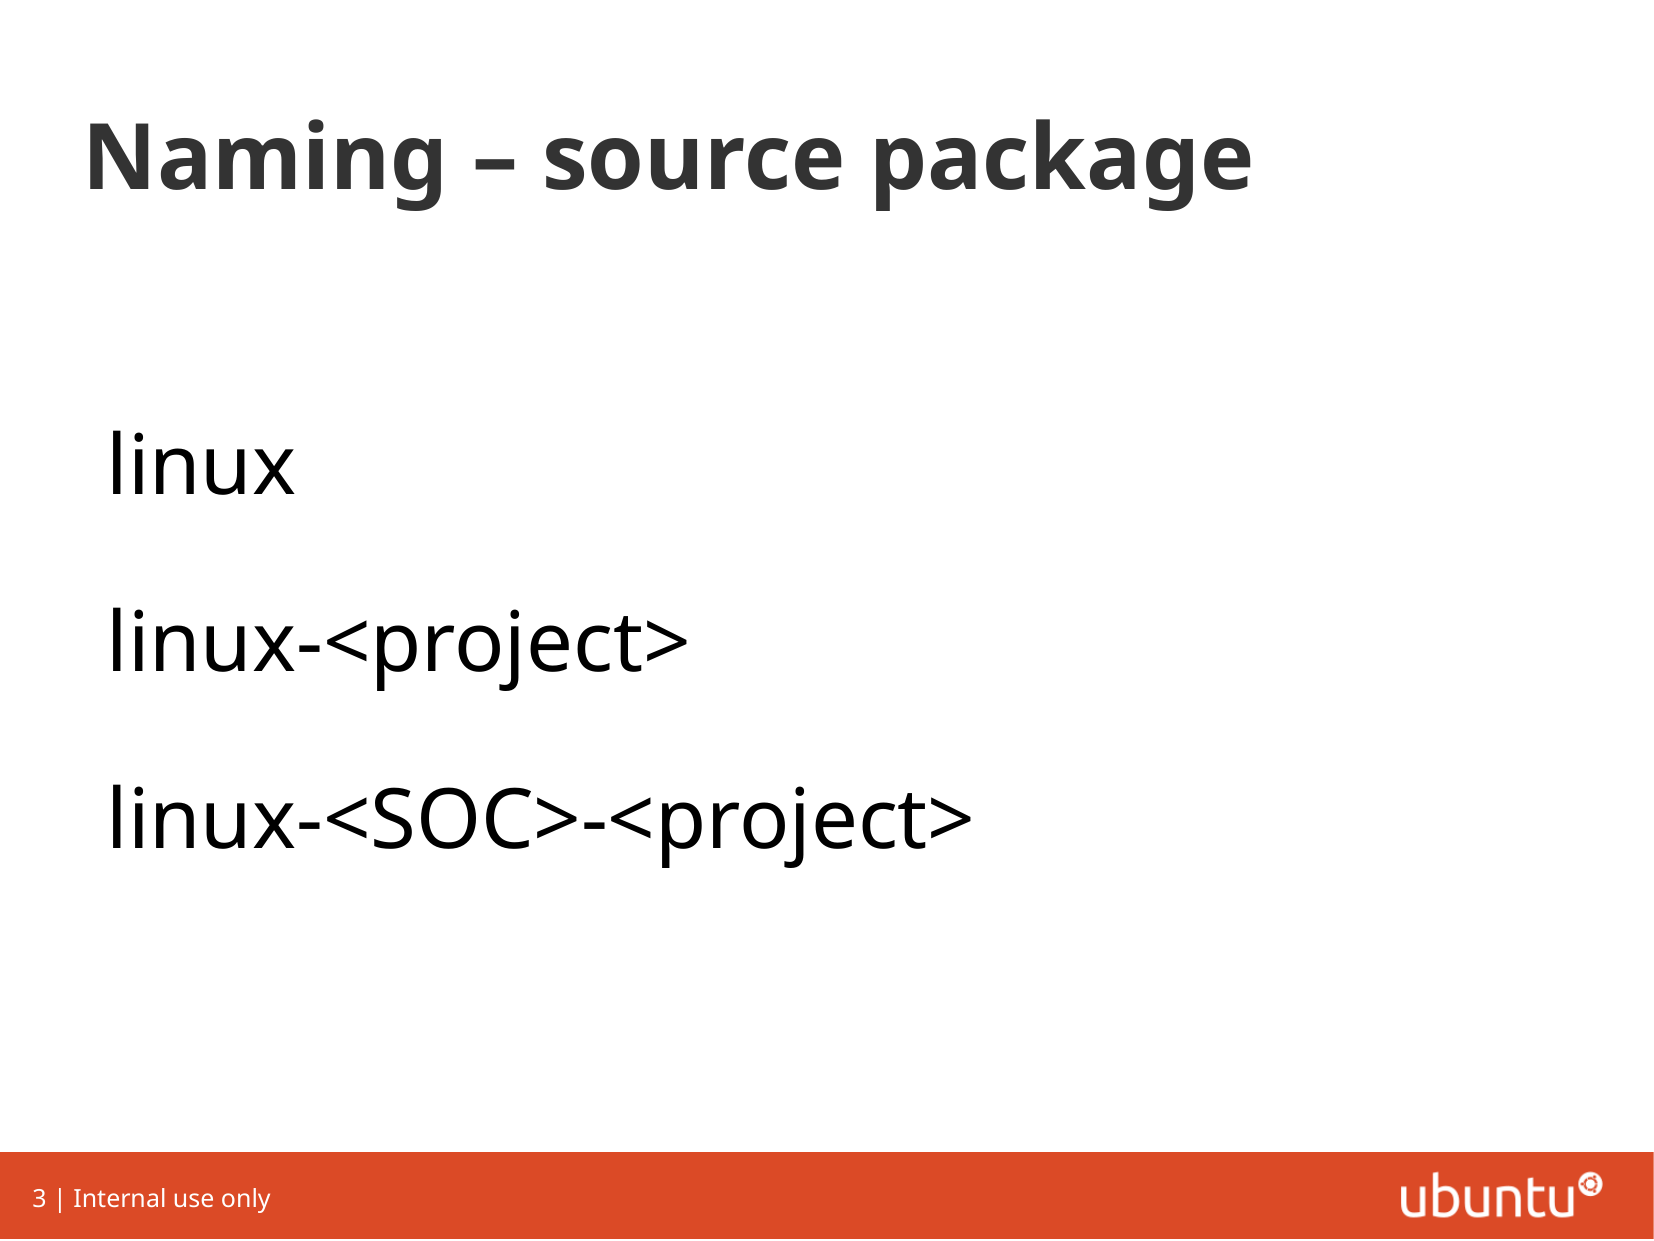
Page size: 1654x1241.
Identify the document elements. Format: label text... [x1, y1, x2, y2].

title Naming – source package [82, 49, 1571, 257]
subtitle linux linux-<project> linux-<SOC>-<project> [87, 301, 1579, 976]
picture [0, 1152, 1654, 1239]
